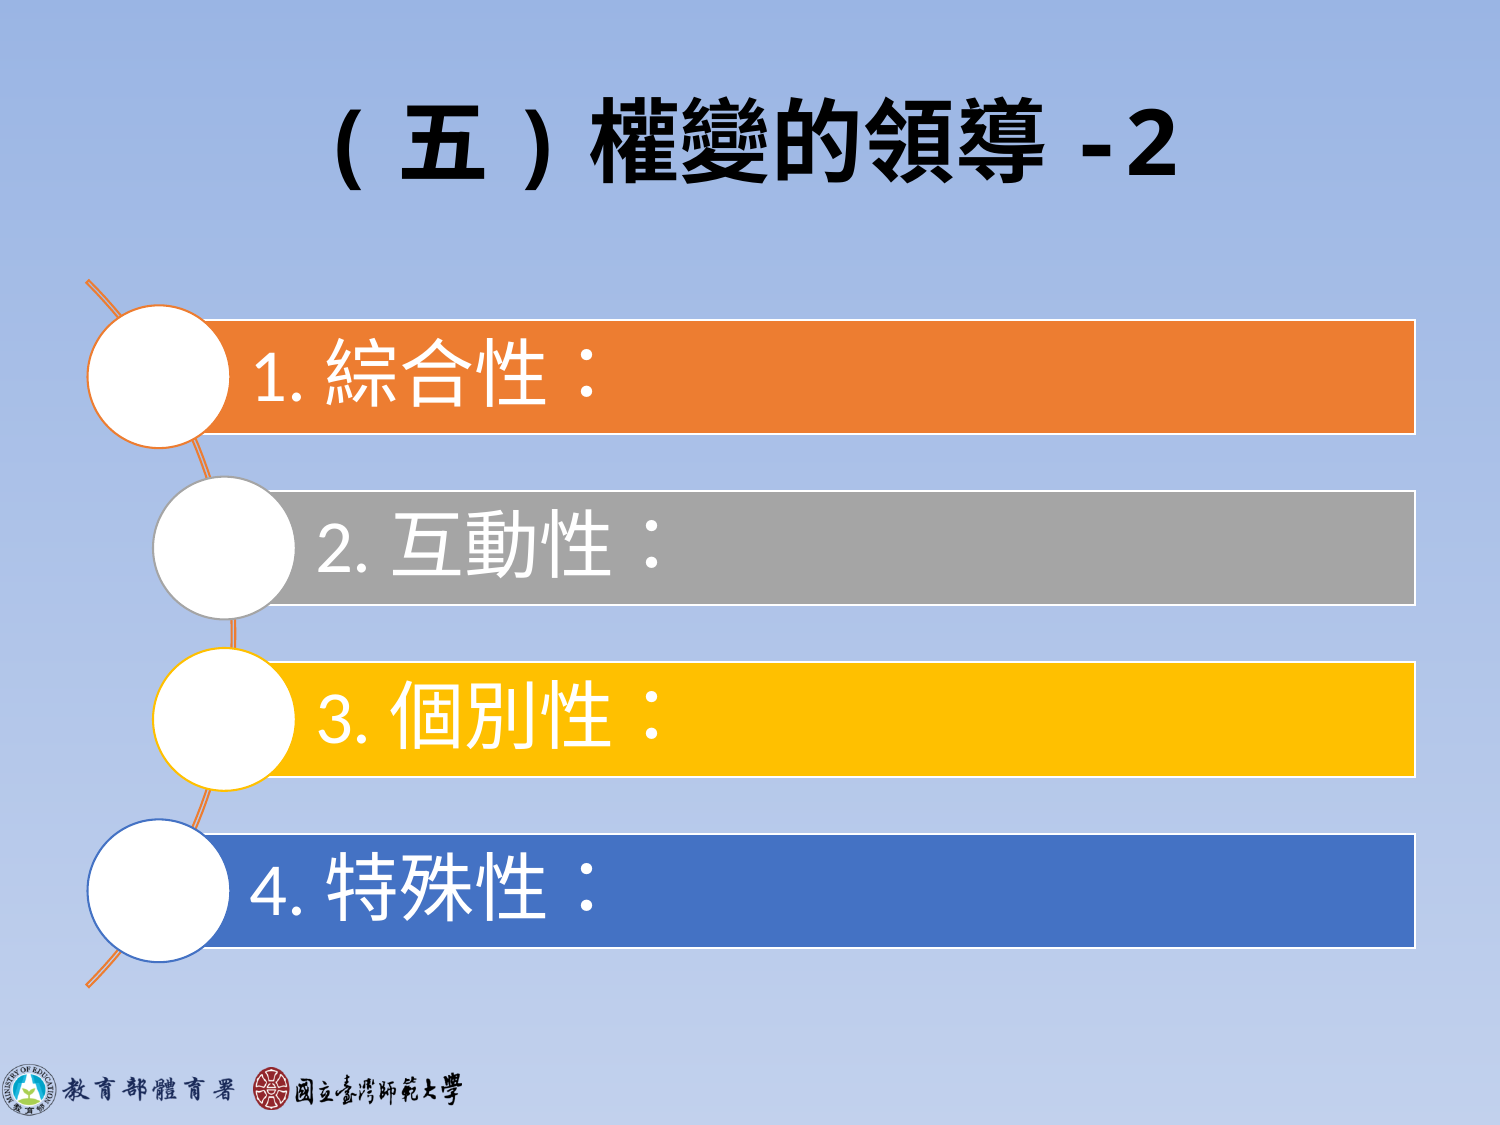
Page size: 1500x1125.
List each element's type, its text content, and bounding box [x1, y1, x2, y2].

text_box 1.綜合性： [203, 319, 1415, 434]
text_box [153, 648, 296, 791]
text_box 4.特殊性： [203, 833, 1415, 948]
text_box 2.互動性： [268, 490, 1415, 606]
text_box [153, 476, 296, 620]
text_box [87, 305, 231, 449]
title (五)權變的領導-2 [75, 45, 1426, 233]
text_box 3.個別性： [268, 662, 1415, 777]
text_box [87, 819, 231, 963]
